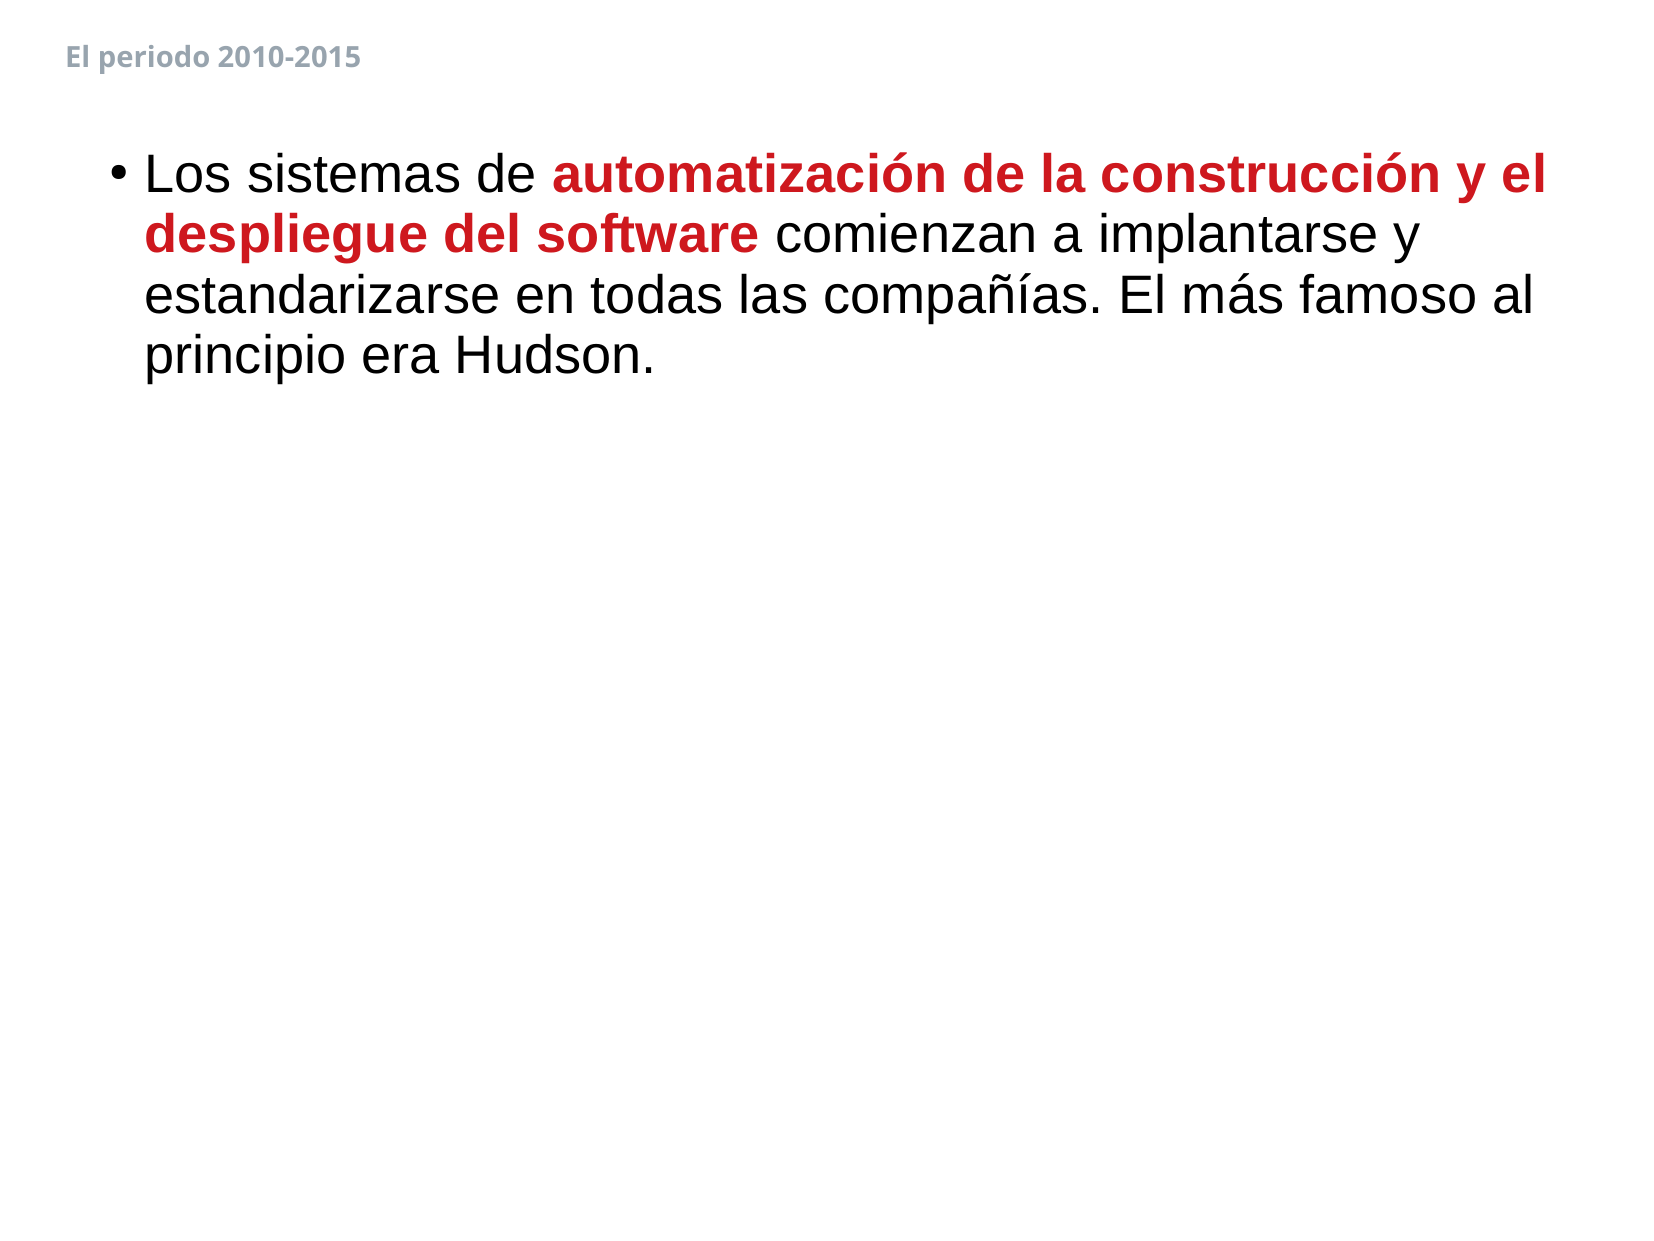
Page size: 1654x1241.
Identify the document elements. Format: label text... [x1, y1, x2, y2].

text_box Los sistemas de automatización de la construcción y el despliegue del software comienzan a implantarse y estandarizarse en todas las compañías. El más famoso al principio era Hudson. [94, 135, 1571, 1059]
text_box El periodo 2010-2015 [64, 38, 733, 74]
